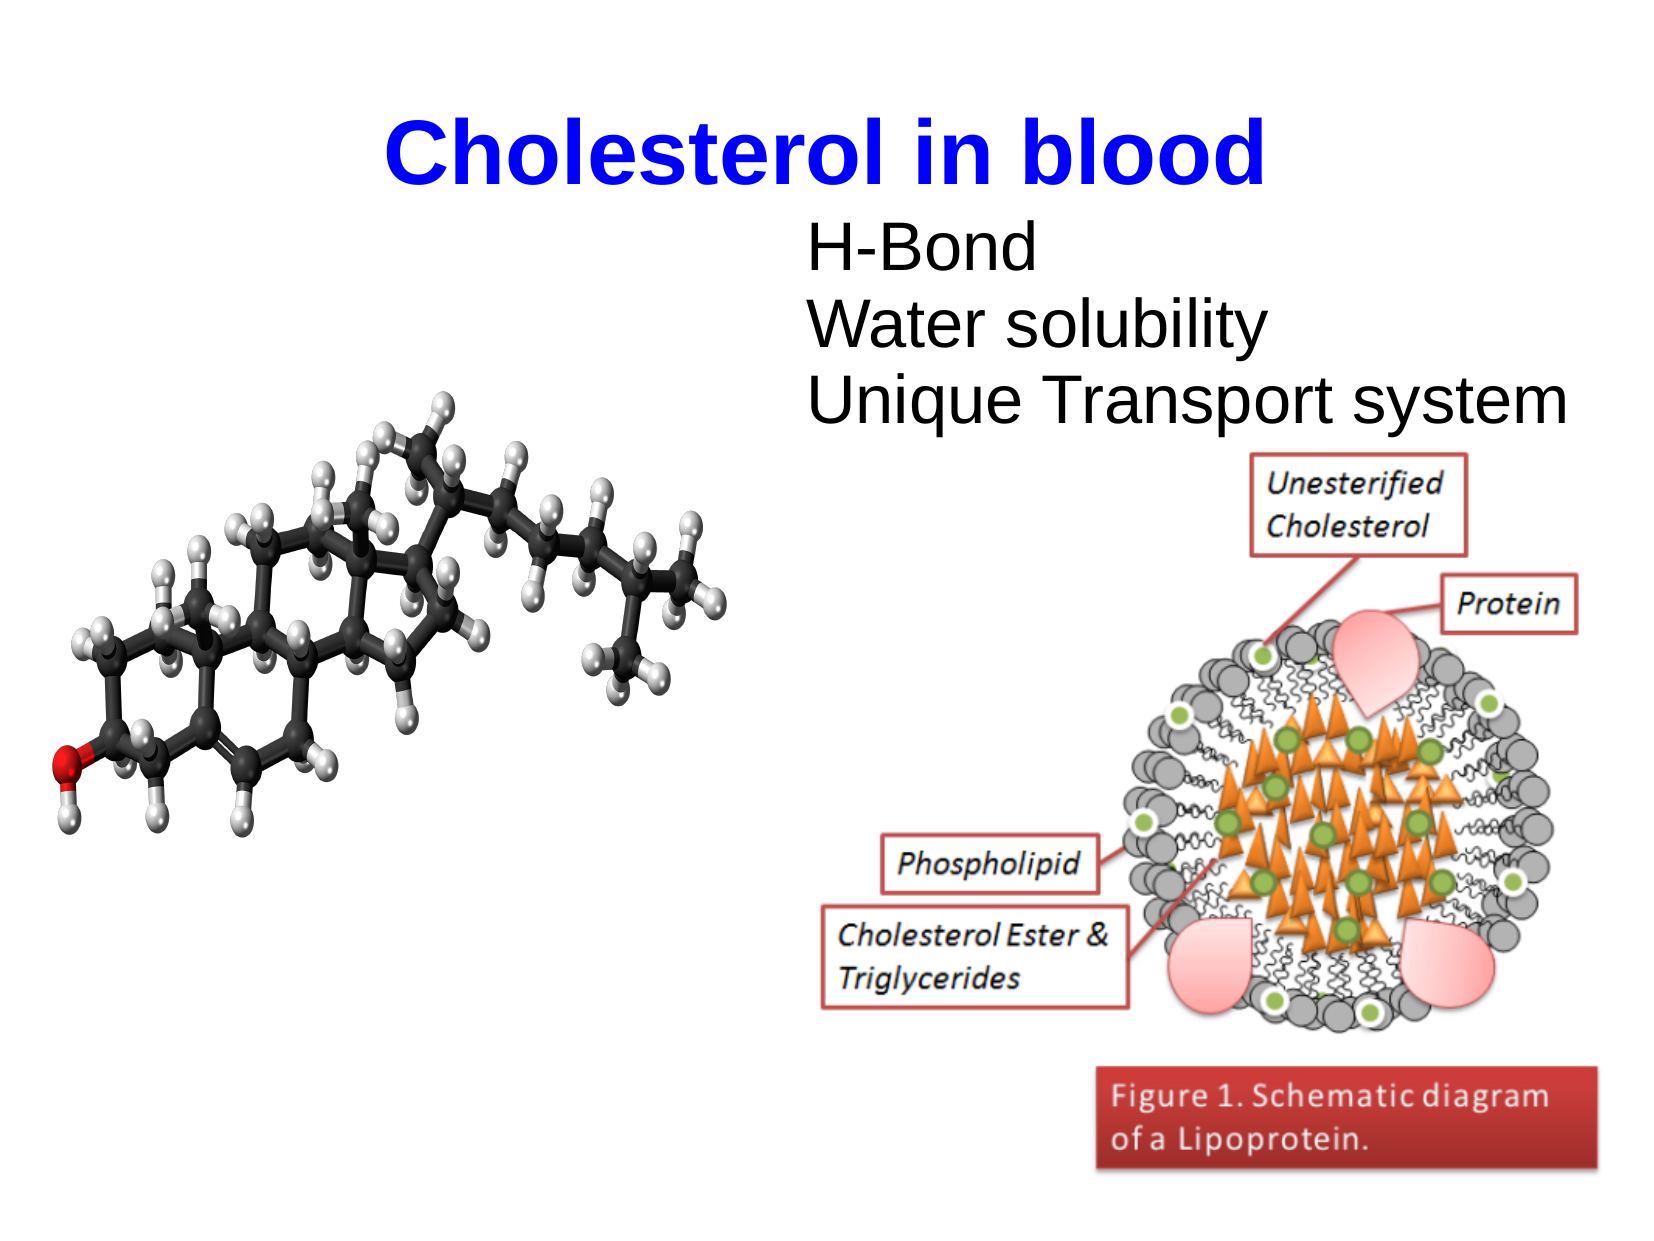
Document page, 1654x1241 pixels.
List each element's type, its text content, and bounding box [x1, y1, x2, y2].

title Cholesterol in blood [82, 49, 1571, 257]
picture [815, 448, 1607, 1182]
text_box H-Bond Water solubility Unique Transport system [791, 200, 1630, 446]
picture [34, 366, 745, 863]
